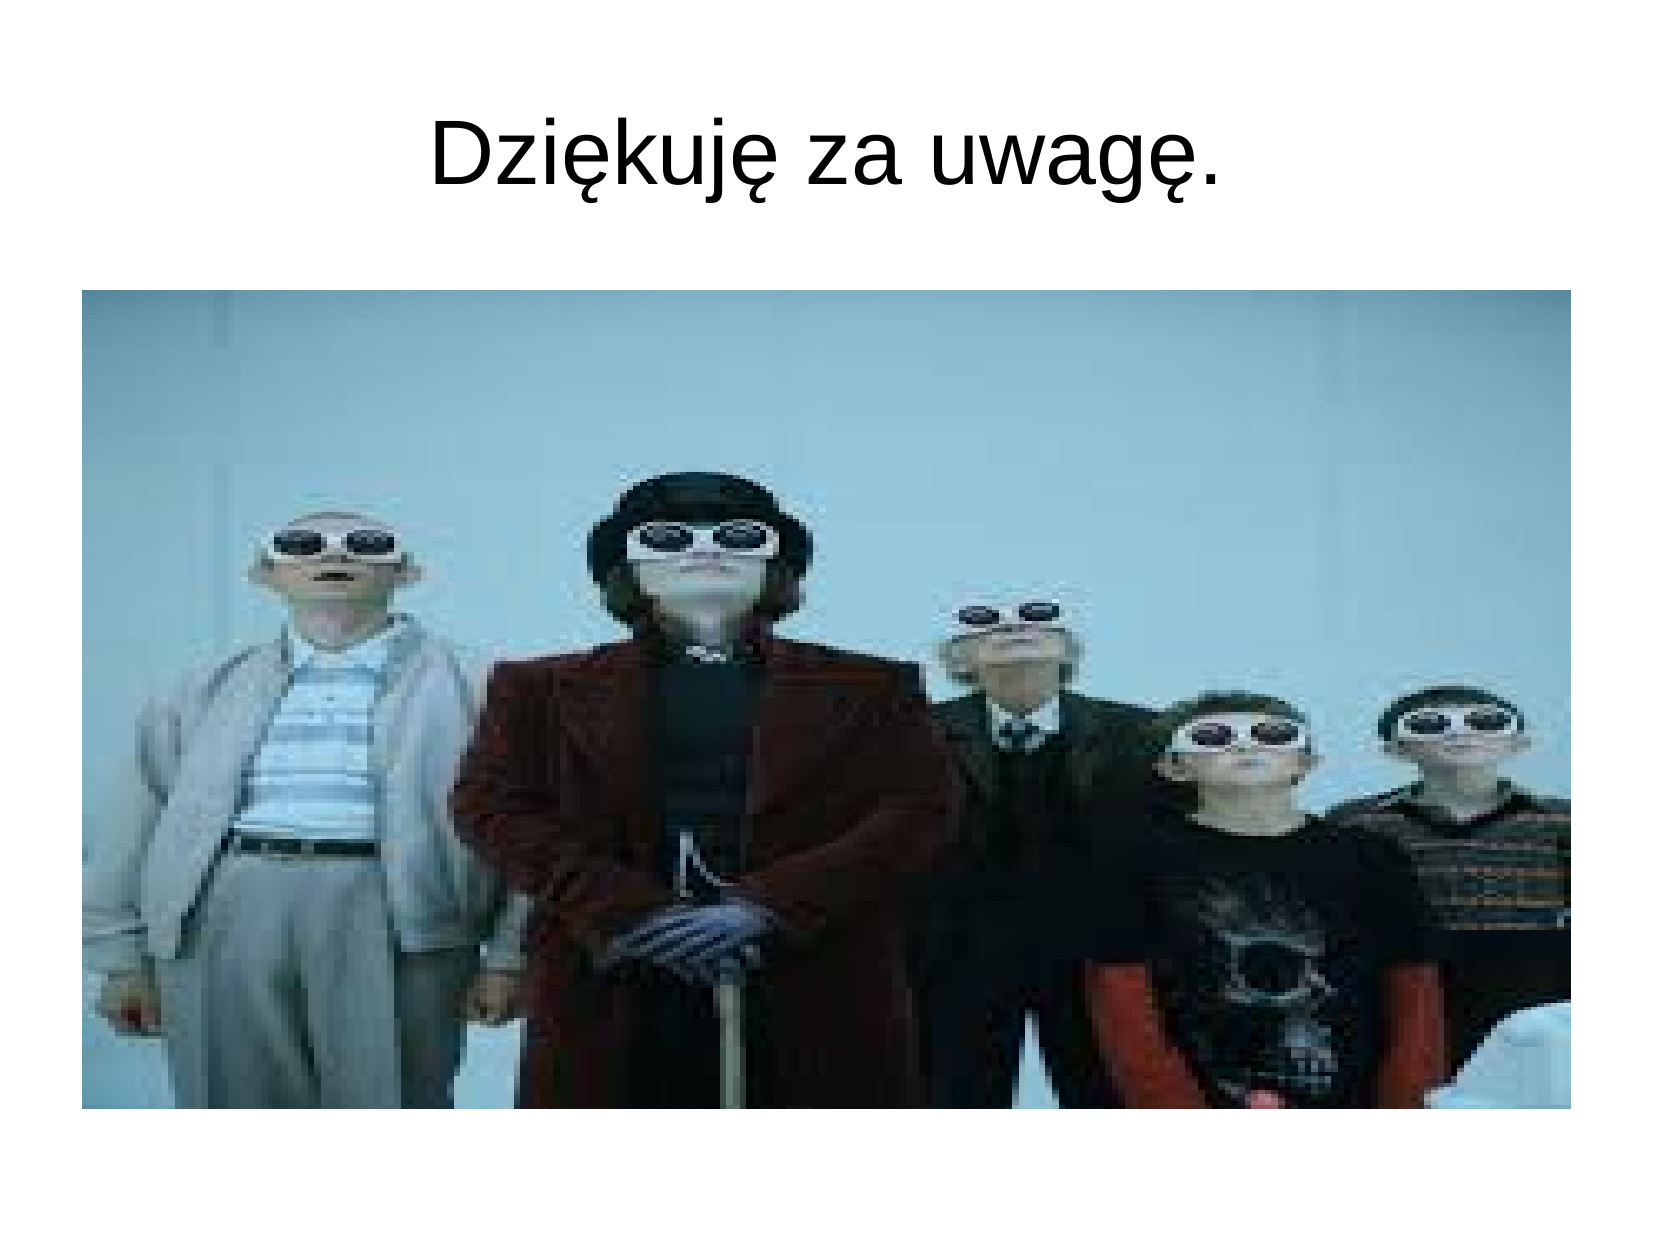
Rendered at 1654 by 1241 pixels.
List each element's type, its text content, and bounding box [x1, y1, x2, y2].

picture [82, 290, 1571, 1109]
title Dziękuję za uwagę. [82, 49, 1571, 257]
